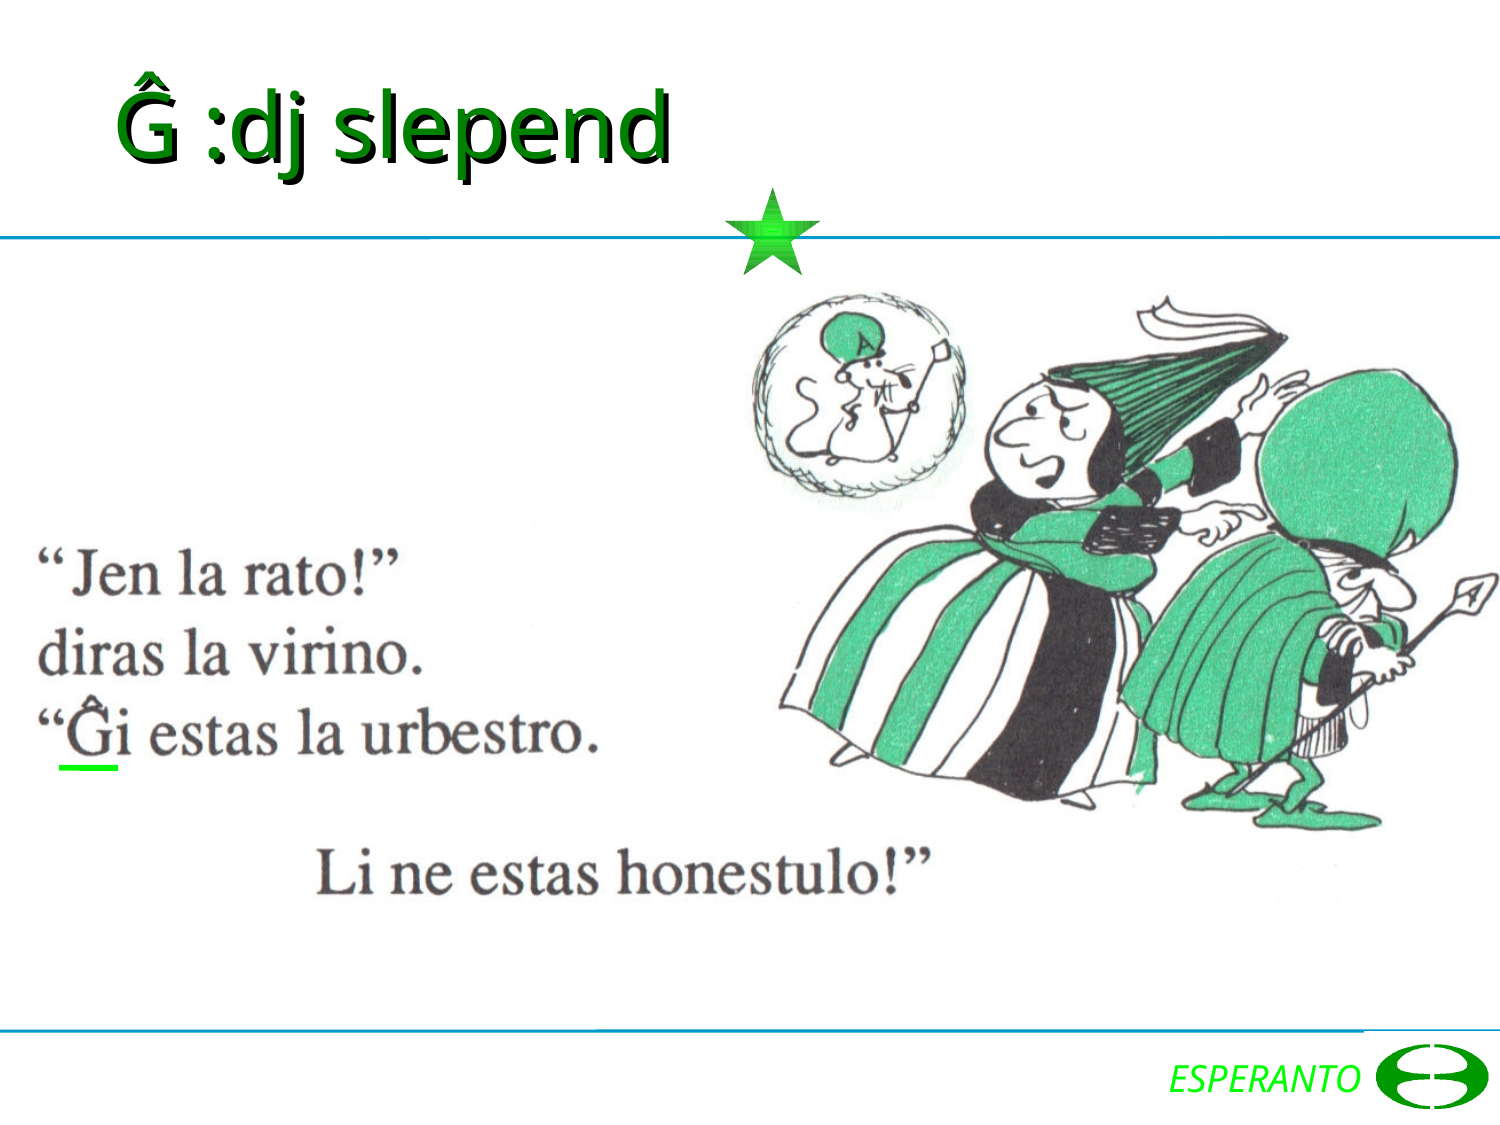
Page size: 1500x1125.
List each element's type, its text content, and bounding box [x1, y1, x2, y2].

title Ĝ :dj slepend [112, 5, 1448, 245]
picture [1364, 1032, 1500, 1122]
picture [33, 285, 1500, 916]
